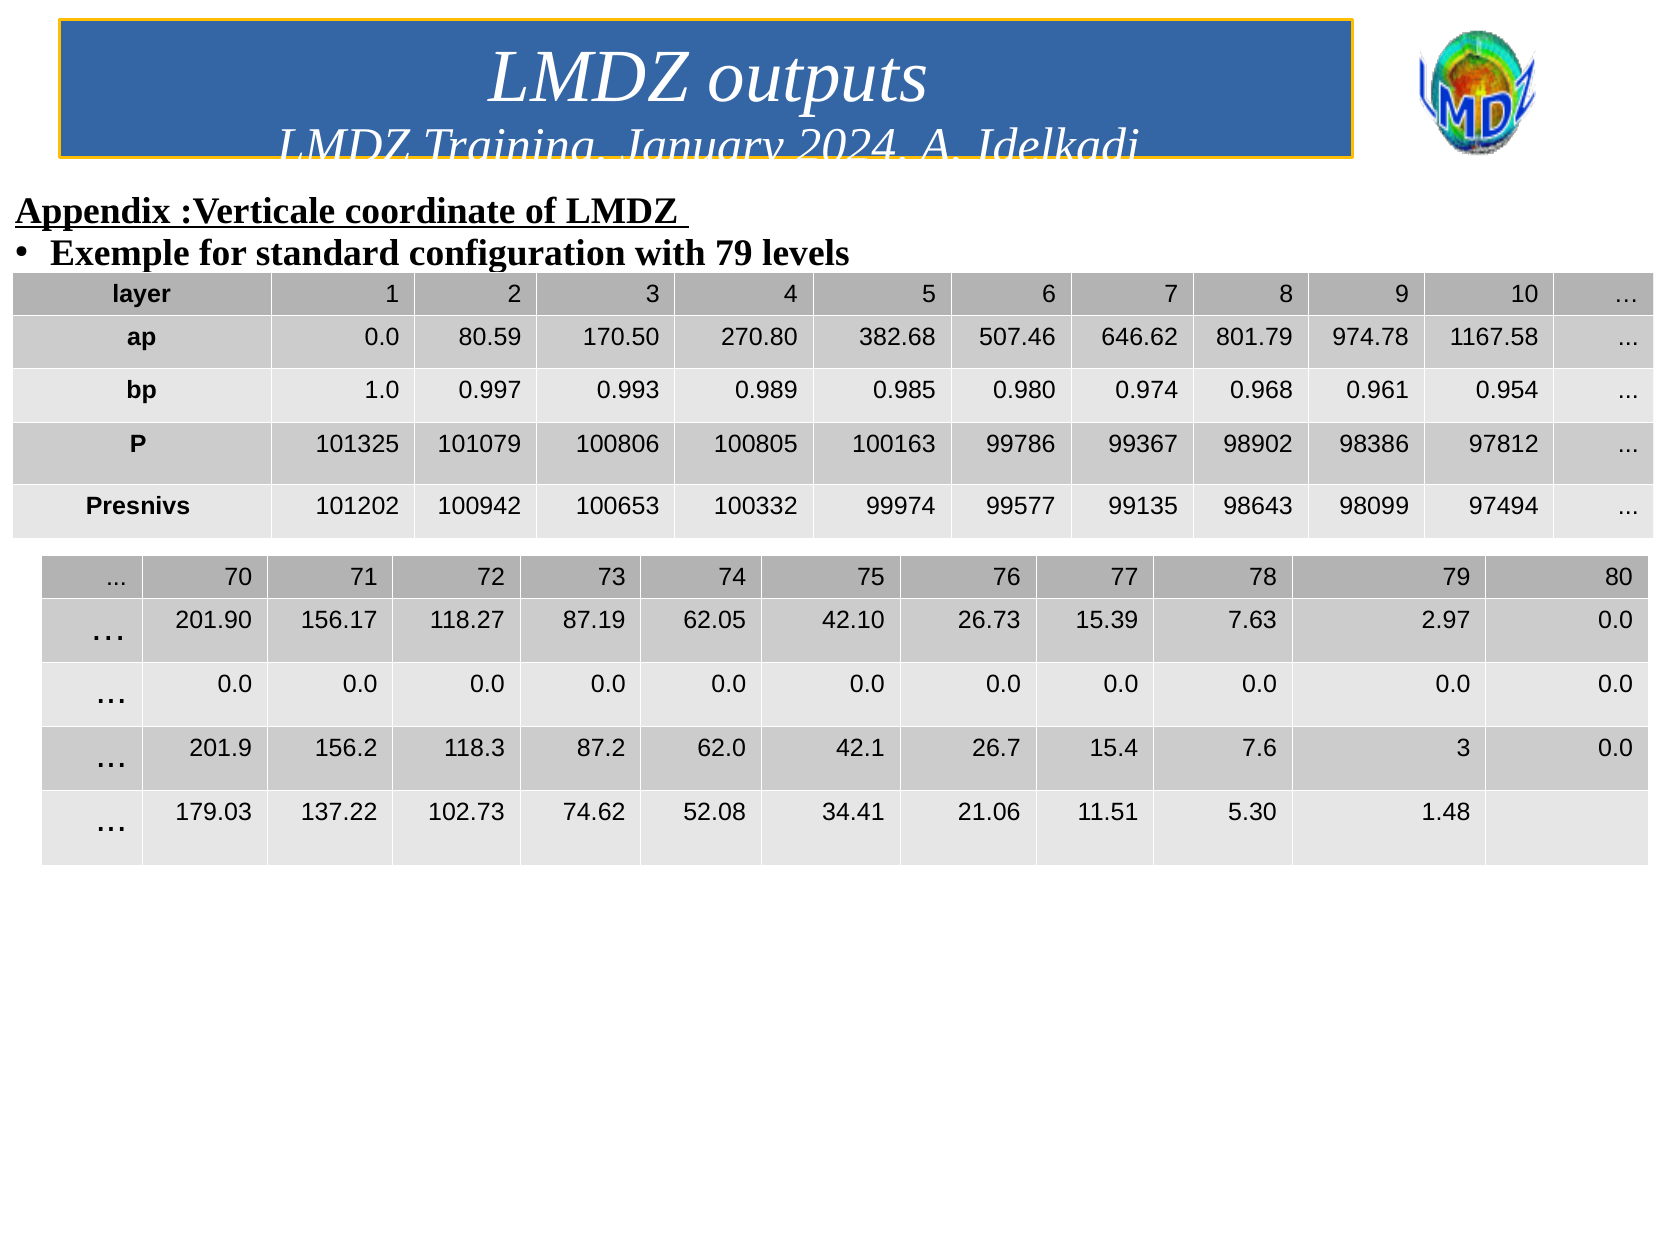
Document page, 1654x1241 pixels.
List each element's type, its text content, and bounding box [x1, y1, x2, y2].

picture [1419, 29, 1536, 158]
table_cell 0.954 [1425, 369, 1553, 422]
table_cell 87.2 [521, 727, 640, 790]
table_cell 1.0 [272, 369, 414, 422]
table_cell 118.27 [393, 599, 520, 662]
table_cell 0.997 [415, 369, 536, 422]
table_cell 0.0 [521, 663, 640, 726]
table_cell 34.41 [762, 791, 900, 865]
table_cell 0.985 [814, 369, 951, 422]
table_cell 646.62 [1072, 316, 1193, 368]
table_cell 15.39 [1037, 599, 1153, 662]
table_cell 382.68 [814, 316, 951, 368]
table_cell 801.79 [1194, 316, 1308, 368]
table_cell 42.10 [762, 599, 900, 662]
table_header 72 [393, 556, 520, 598]
table_cell 101079 [415, 423, 536, 484]
table_cell 62.05 [641, 599, 761, 662]
table_cell 0.993 [537, 369, 674, 422]
table_header … [1554, 273, 1653, 315]
table_cell 98643 [1194, 485, 1308, 538]
table_cell ... [42, 791, 142, 865]
table_cell 0.0 [641, 663, 761, 726]
table_header 71 [268, 556, 392, 598]
table_header 75 [762, 556, 900, 598]
table_cell 0.0 [1486, 663, 1648, 726]
table_cell 99974 [814, 485, 951, 538]
table_cell 0.968 [1194, 369, 1308, 422]
table_cell 100163 [814, 423, 951, 484]
table_cell 80.59 [415, 316, 536, 368]
table_header layer [13, 273, 271, 315]
table_header ... [42, 556, 142, 598]
table_header 8 [1194, 273, 1308, 315]
table_header 5 [814, 273, 951, 315]
table_cell 62.0 [641, 727, 761, 790]
table_cell 0.0 [1486, 727, 1648, 790]
table_cell 0.0 [393, 663, 520, 726]
table_cell P [13, 423, 271, 484]
table_cell 100653 [537, 485, 674, 538]
table_cell [1486, 791, 1648, 865]
table_header 70 [143, 556, 267, 598]
table_header 3 [537, 273, 674, 315]
table_cell 100806 [537, 423, 674, 484]
table_cell 0.980 [952, 369, 1071, 422]
table_cell 15.4 [1037, 727, 1153, 790]
table_cell 118.3 [393, 727, 520, 790]
table_cell 5.30 [1154, 791, 1292, 865]
table_header 2 [415, 273, 536, 315]
table_header 78 [1154, 556, 1292, 598]
table_cell 0.0 [762, 663, 900, 726]
table_cell Presnivs [13, 485, 271, 538]
table_cell 0.974 [1072, 369, 1193, 422]
table_cell 102.73 [393, 791, 520, 865]
table_header 73 [521, 556, 640, 598]
table_cell 42.1 [762, 727, 900, 790]
table_cell 0.0 [1154, 663, 1292, 726]
table_cell 11.51 [1037, 791, 1153, 865]
table_cell 0.0 [272, 316, 414, 368]
table_cell 99367 [1072, 423, 1193, 484]
table_header 80 [1486, 556, 1648, 598]
table_cell 0.0 [143, 663, 267, 726]
table_cell 99577 [952, 485, 1071, 538]
table_header 7 [1072, 273, 1193, 315]
text_box LMDZ outputs LMDZ Training, January 2024, A. Idelkadi [59, 27, 1359, 71]
table_cell bp [13, 369, 271, 422]
table_cell 0.989 [675, 369, 813, 422]
table_cell 507.46 [952, 316, 1071, 368]
table_cell 156.17 [268, 599, 392, 662]
table_cell 99135 [1072, 485, 1193, 538]
table_cell 137.22 [268, 791, 392, 865]
table_cell 87.19 [521, 599, 640, 662]
table_cell ... [1554, 423, 1653, 484]
table_cell 100942 [415, 485, 536, 538]
table_cell 170.50 [537, 316, 674, 368]
table_header 6 [952, 273, 1071, 315]
table_cell 100332 [675, 485, 813, 538]
table_cell 52.08 [641, 791, 761, 865]
table_header 10 [1425, 273, 1553, 315]
table_cell 0.0 [1293, 663, 1485, 726]
table_cell 26.7 [901, 727, 1036, 790]
table_cell 97812 [1425, 423, 1553, 484]
table_cell 21.06 [901, 791, 1036, 865]
table_cell 74.62 [521, 791, 640, 865]
table_cell 7.63 [1154, 599, 1292, 662]
table_cell 26.73 [901, 599, 1036, 662]
table_cell 0.0 [1486, 599, 1648, 662]
table_cell 0.0 [901, 663, 1036, 726]
table_cell ... [1554, 485, 1653, 538]
table_header 79 [1293, 556, 1485, 598]
table_cell 100805 [675, 423, 813, 484]
table_cell 0.0 [1037, 663, 1153, 726]
table_cell 99786 [952, 423, 1071, 484]
table_cell ... [42, 663, 142, 726]
table_cell ... [42, 727, 142, 790]
table_cell 7.6 [1154, 727, 1292, 790]
table_cell 1.48 [1293, 791, 1485, 865]
table_cell 98099 [1309, 485, 1424, 538]
table_header 4 [675, 273, 813, 315]
table_header 74 [641, 556, 761, 598]
table_cell … [42, 599, 142, 662]
table_cell 101325 [272, 423, 414, 484]
table_cell 179.03 [143, 791, 267, 865]
table_cell 97494 [1425, 485, 1553, 538]
table_cell 1167.58 [1425, 316, 1553, 368]
table_cell 156.2 [268, 727, 392, 790]
table_cell ... [1554, 369, 1653, 422]
table_cell 3 [1293, 727, 1485, 790]
table_cell 2.97 [1293, 599, 1485, 662]
table_cell 98386 [1309, 423, 1424, 484]
table_cell 0.961 [1309, 369, 1424, 422]
table_header 1 [272, 273, 414, 315]
table_header 77 [1037, 556, 1153, 598]
table_cell 101202 [272, 485, 414, 538]
table_cell 201.90 [143, 599, 267, 662]
table_header 9 [1309, 273, 1424, 315]
table_cell 0.0 [268, 663, 392, 726]
text_box Appendix :Verticale coordinate of LMDZ Exemple for standard configuration with 79 levels [0, 183, 1654, 1241]
table_cell 98902 [1194, 423, 1308, 484]
table_cell ap [13, 316, 271, 368]
table_cell 201.9 [143, 727, 267, 790]
table_cell 974.78 [1309, 316, 1424, 368]
table_cell ... [1554, 316, 1653, 368]
table_header 76 [901, 556, 1036, 598]
table_cell 270.80 [675, 316, 813, 368]
